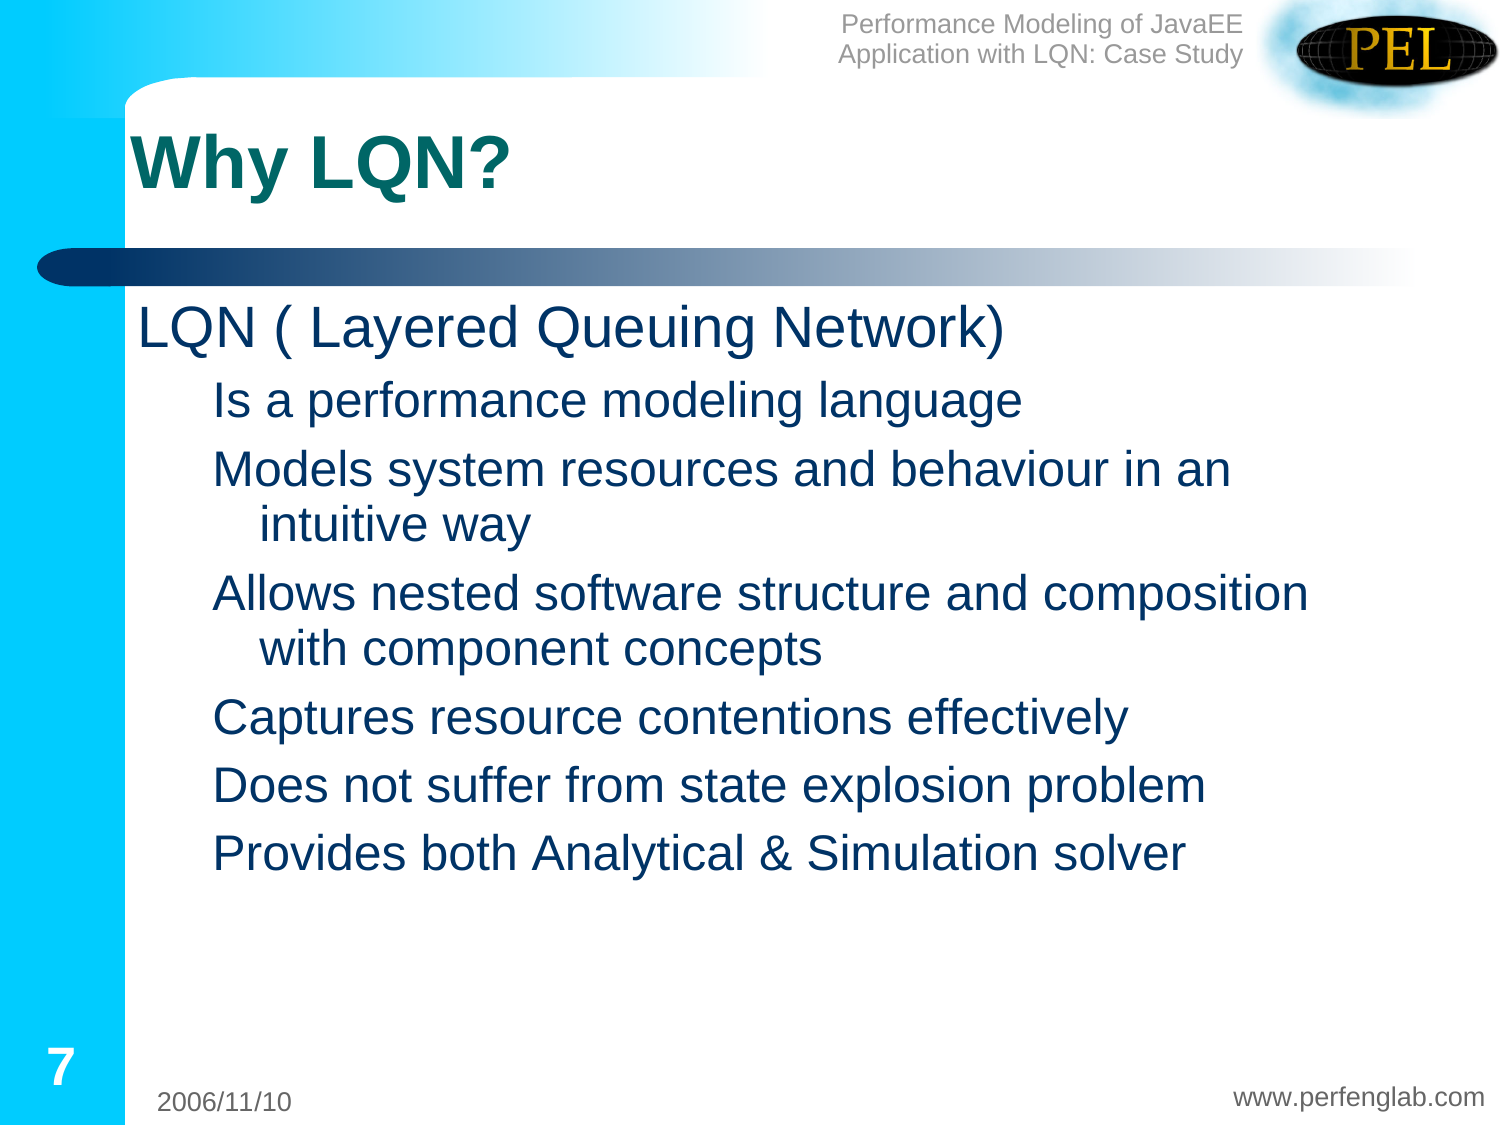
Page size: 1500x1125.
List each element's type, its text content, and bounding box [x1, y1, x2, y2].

list LQN ( Layered Queuing Network) Is a performance modeling language Models system resources and behaviour in an intuitive way Allows nested software structure and composition with component concepts Captures resource contentions effectively Does not suffer from state explosion problem Provides both Analytical & Simulation solver [137, 295, 1400, 1019]
title Why LQN? [130, 91, 1408, 241]
picture [1251, 0, 1500, 119]
